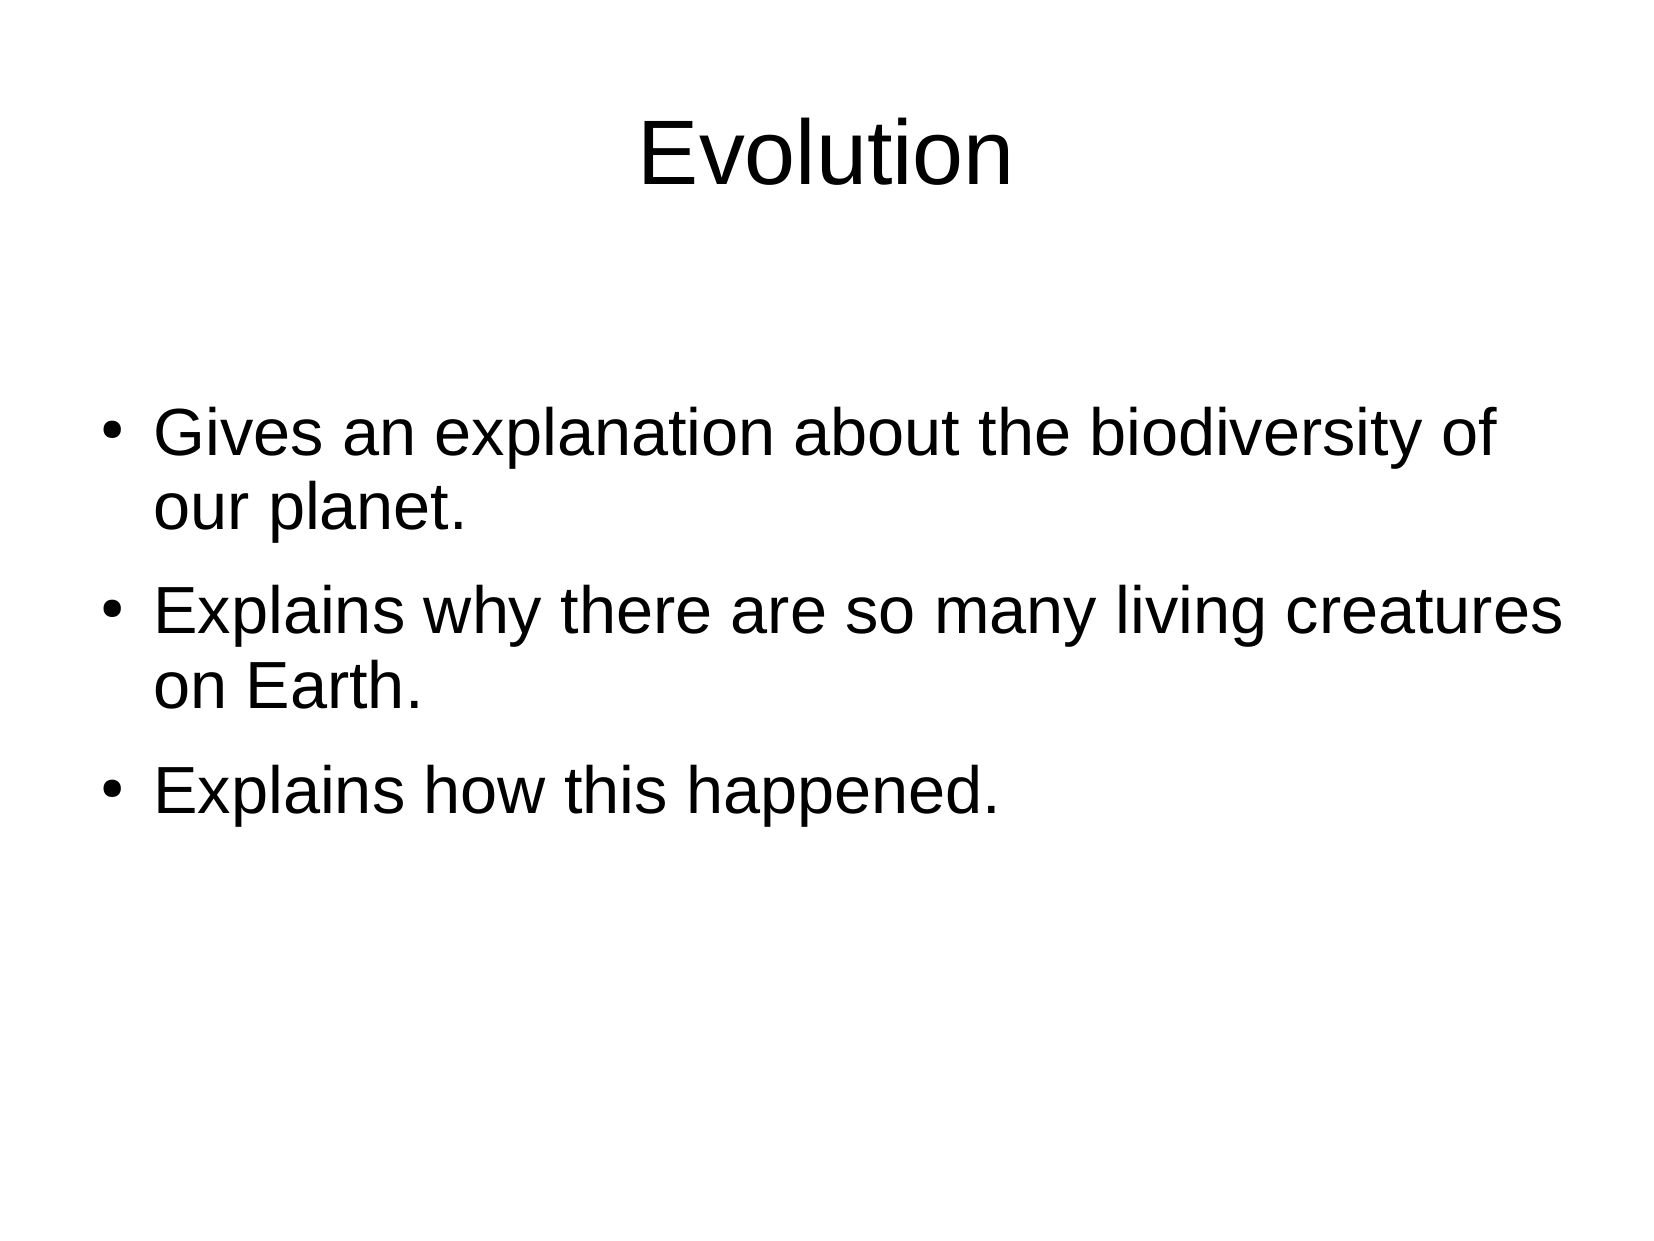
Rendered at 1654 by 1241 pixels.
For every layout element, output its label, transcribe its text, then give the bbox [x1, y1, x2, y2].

title Evolution [82, 49, 1571, 257]
list Gives an explanation about the biodiversity of our planet. Explains why there are so many living creatures on Earth. Explains how this happened. [82, 290, 1571, 1010]
